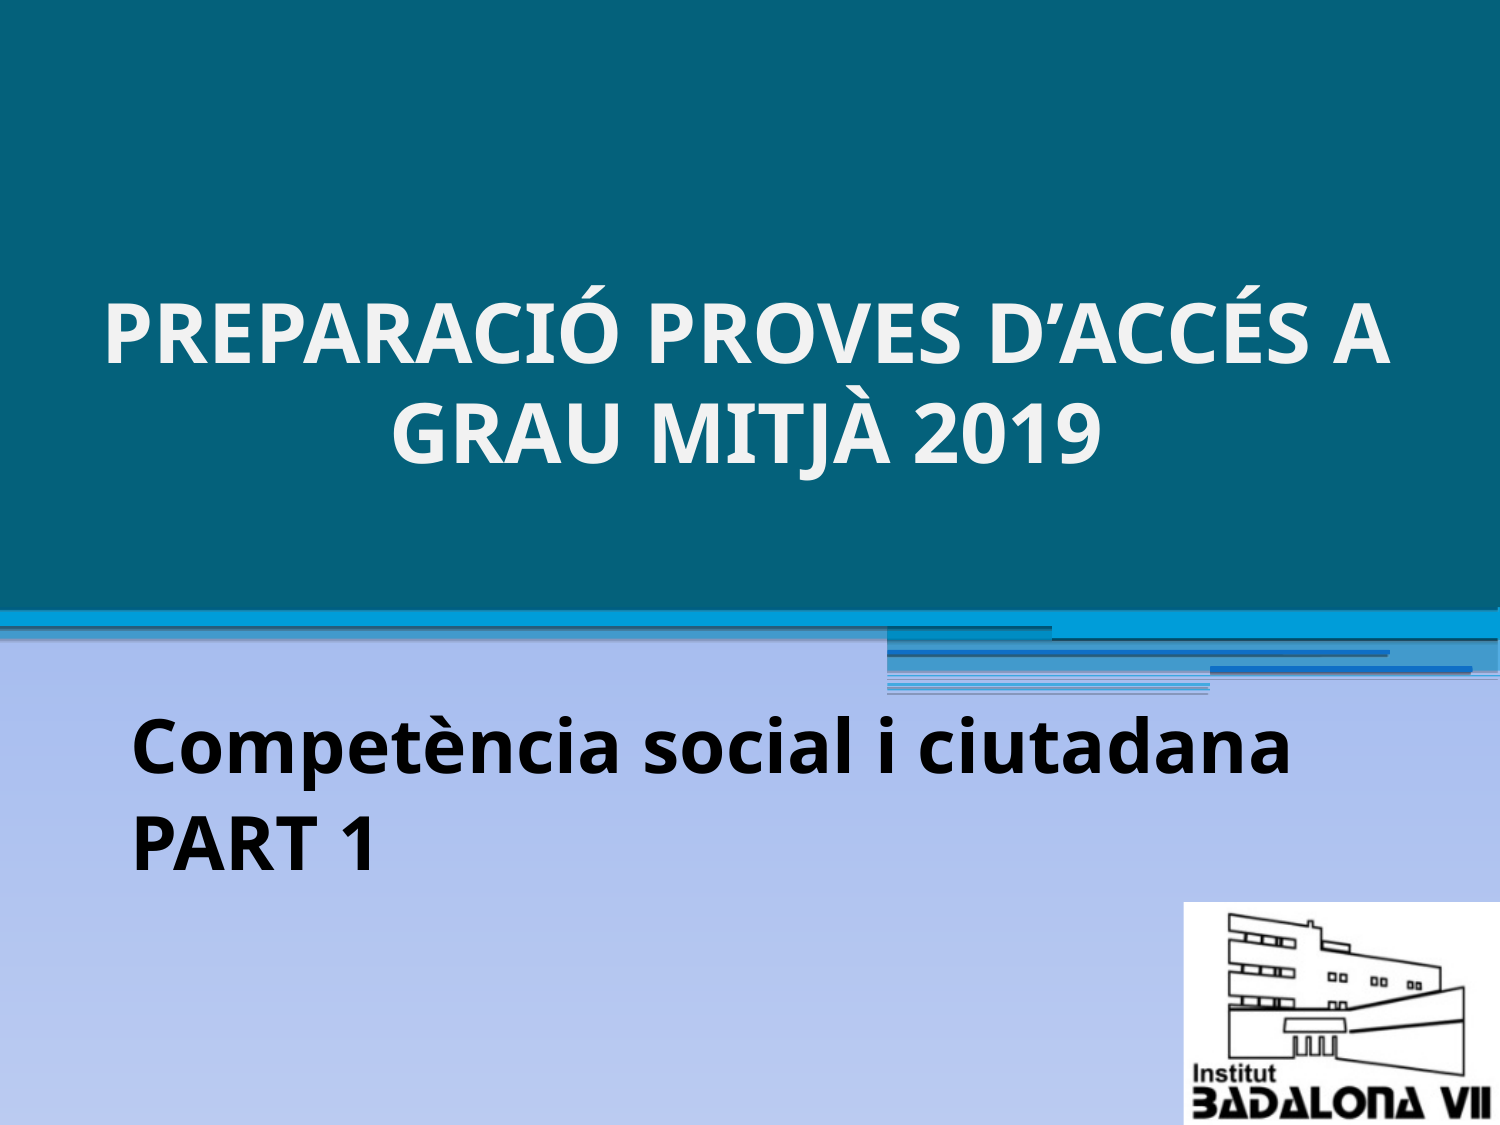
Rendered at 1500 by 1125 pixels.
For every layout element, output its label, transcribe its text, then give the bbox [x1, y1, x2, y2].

picture [1183, 902, 1500, 1125]
title PREPARACIÓ PROVES D’ACCÉS A GRAU MITJÀ 2019 [70, 164, 1423, 488]
subtitle Competència social i ciutadana PART 1 [105, 691, 1332, 1003]
